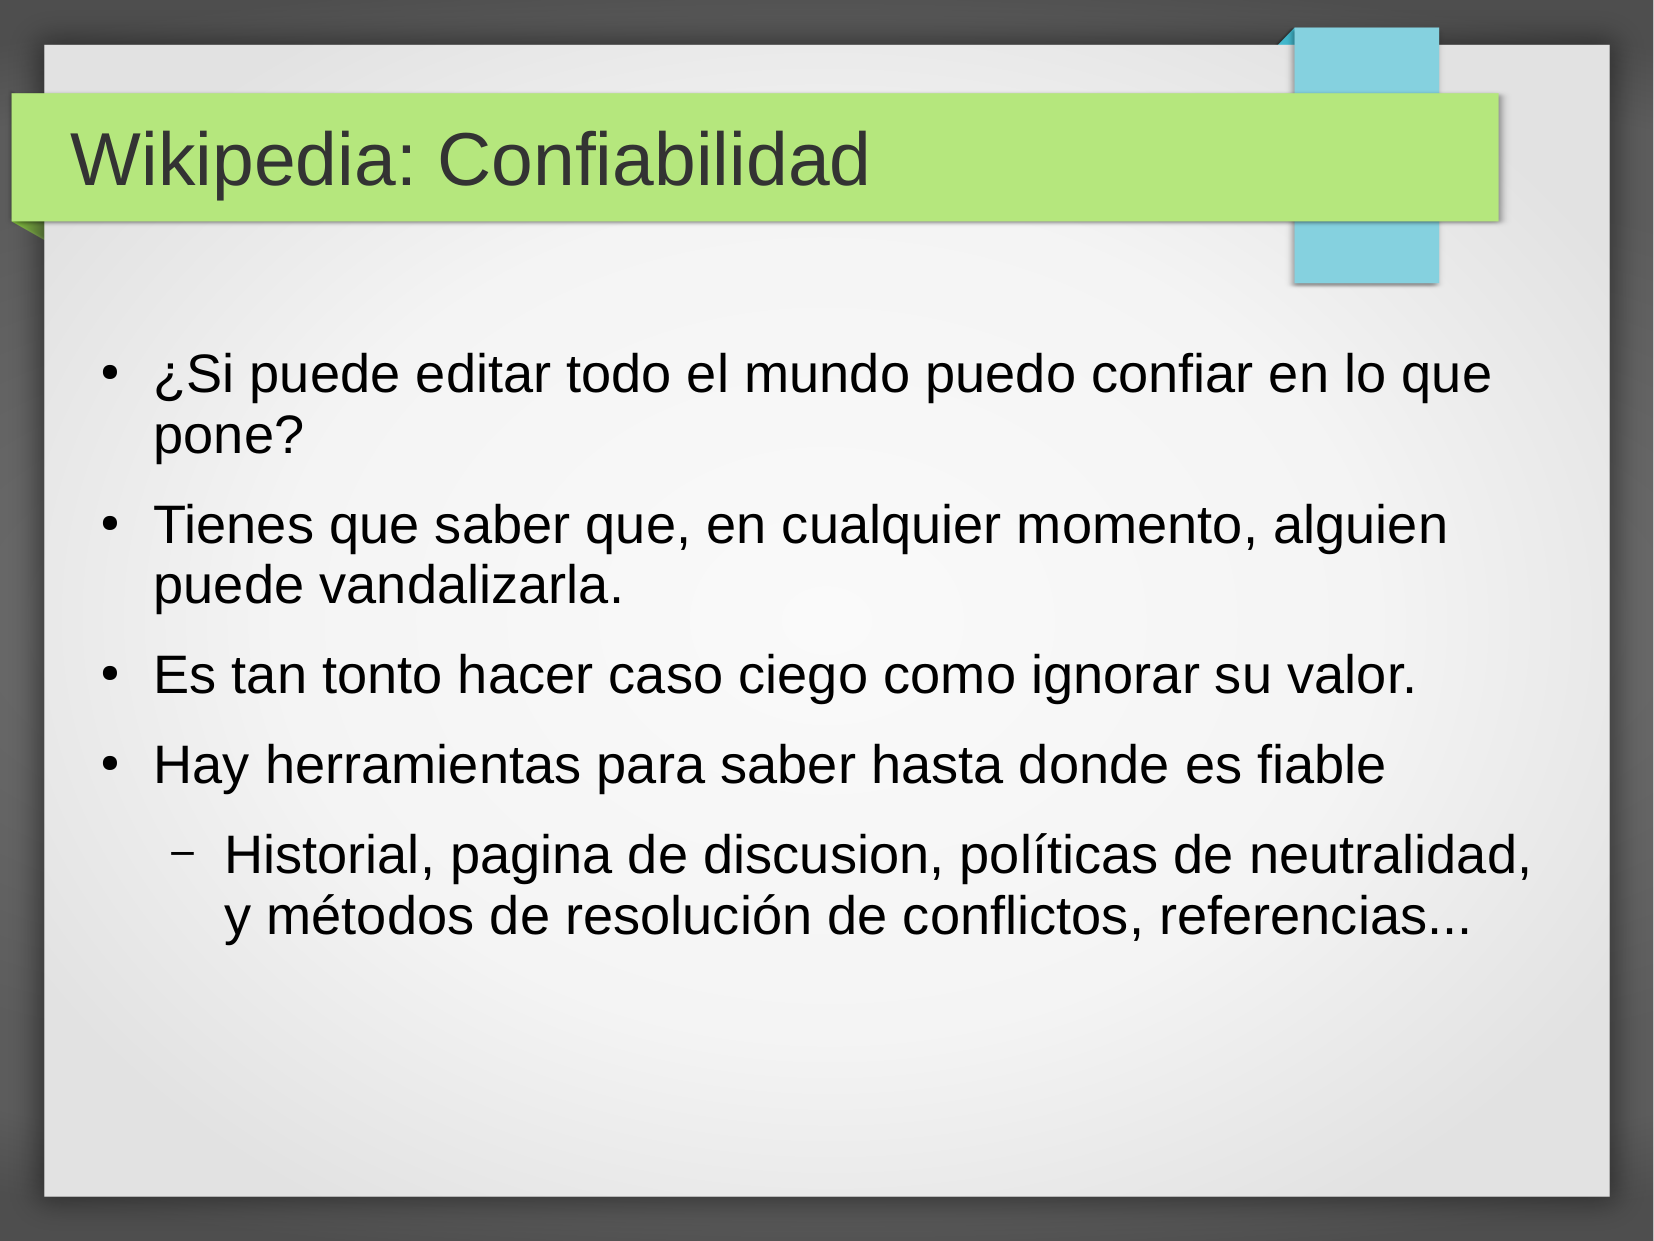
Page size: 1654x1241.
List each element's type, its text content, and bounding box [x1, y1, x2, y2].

picture [0, 0, 1654, 1241]
title Wikipedia: Confiabilidad [70, 106, 1229, 213]
list ¿Si puede editar todo el mundo puedo confiar en lo que pone? Tienes que saber que, en cualquier momento, alguien puede vandalizarla. Es tan tonto hacer caso ciego como ignorar su valor. Hay herramientas para saber hasta donde es fiable Historial, pagina de discusion, políticas de neutralidad, y métodos de resolución de conflictos, referencias... [82, 343, 1538, 1063]
